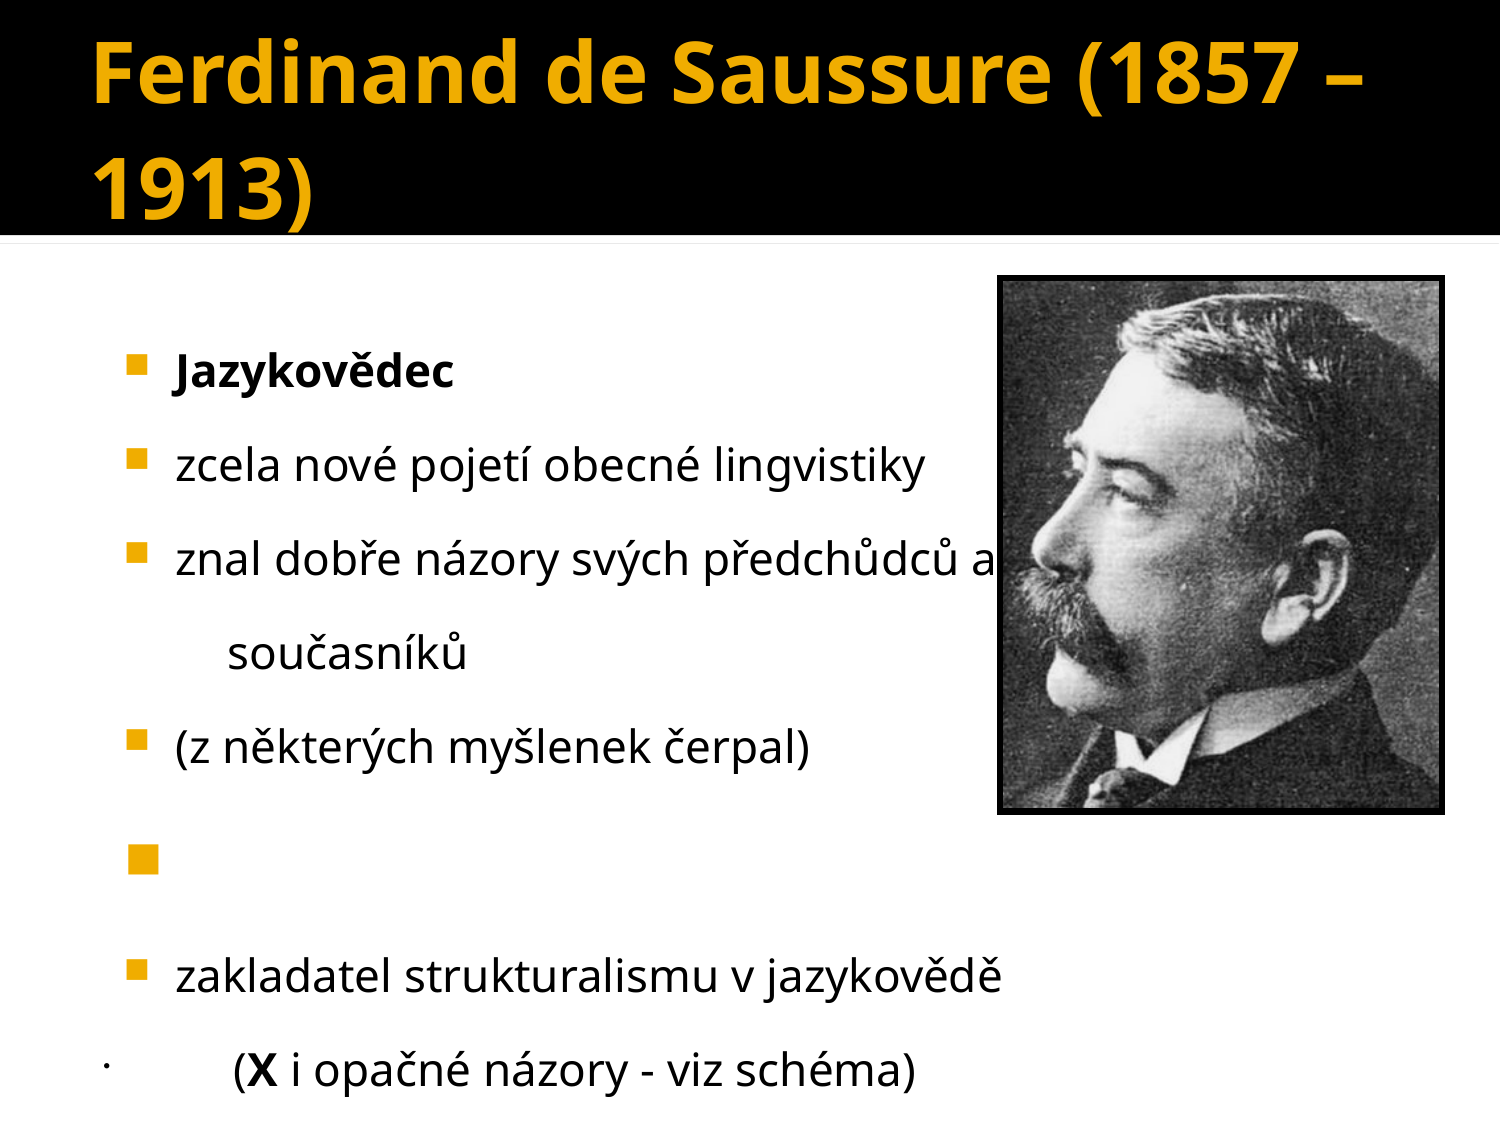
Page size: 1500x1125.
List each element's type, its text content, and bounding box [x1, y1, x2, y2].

list Jazykovědec zcela nové pojetí obecné lingvistiky znal dobře názory svých předchůdců a současníků (z některých myšlenek čerpal) zakladatel strukturalismu v jazykovědě (X i opačné názory - viz schéma) [75, 292, 1102, 988]
title Ferdinand de Saussure (1857 – 1913) [75, 75, 1426, 181]
picture [1003, 281, 1439, 809]
